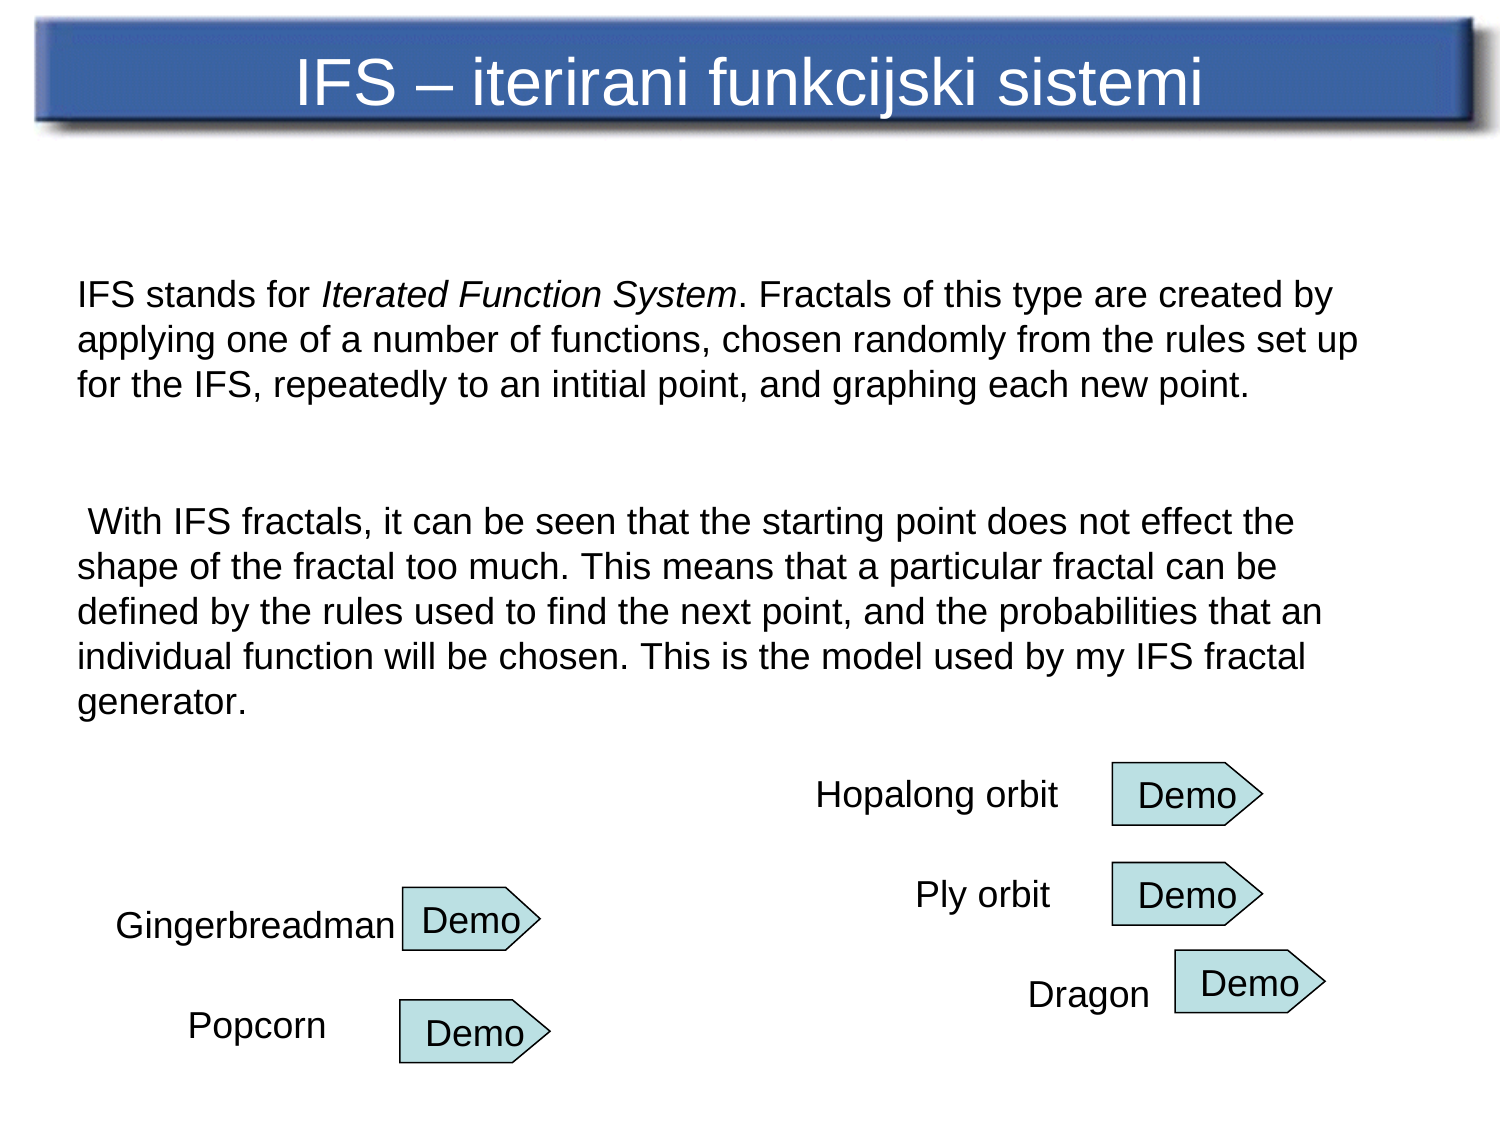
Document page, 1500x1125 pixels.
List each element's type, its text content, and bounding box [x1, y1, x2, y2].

text_box Demo [399, 999, 551, 1063]
text_box Popcorn [172, 993, 342, 1054]
text_box Demo [402, 887, 541, 951]
text_box Dragon [1012, 962, 1166, 1023]
text_box Demo [1175, 950, 1326, 1013]
text_box Ply orbit [900, 862, 1066, 923]
text_box Demo [1112, 762, 1263, 826]
text_box IFS stands for Iterated Function System. Fractals of this type are created by applying one of a number of functions, chosen randomly from the rules set up for the IFS, repeatedly to an intitial point, and graphing each new point. With IFS fractals, it can be seen that the starting point does not effect the shape of the fractal too much. This means that a particular fractal can be defined by the rules used to find the next point, and the probabilities that an individual function will be chosen. This is the model used by my IFS fractal generator. [62, 262, 1401, 730]
text_box Demo [1112, 862, 1263, 926]
title IFS – iterirani funkcijski sistemi [75, 31, 1426, 127]
picture [33, 14, 1500, 141]
text_box Gingerbreadman [100, 893, 411, 954]
text_box Hopalong orbit [800, 762, 1074, 823]
